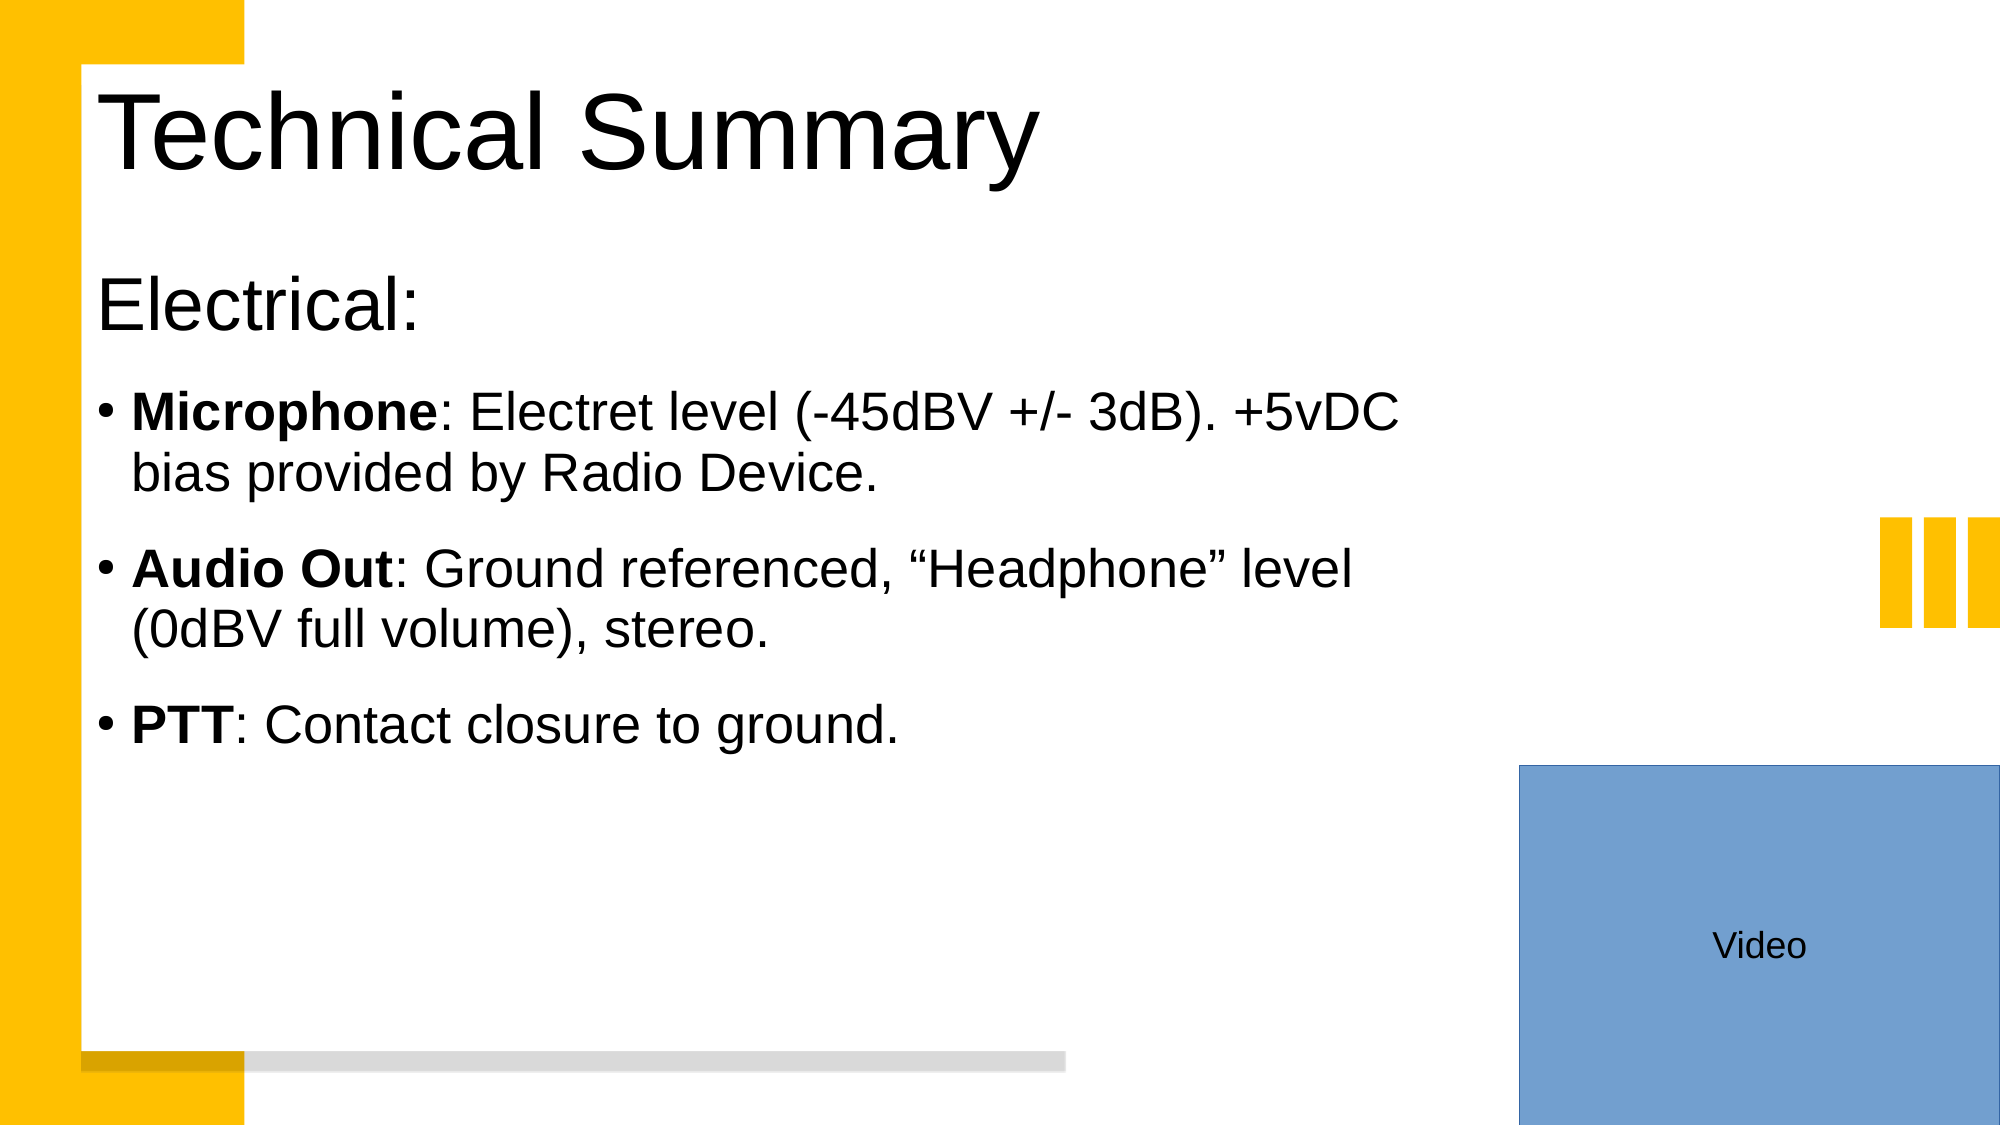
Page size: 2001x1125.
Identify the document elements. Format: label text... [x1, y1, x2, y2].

text_box [0, 0, 2000, 1125]
text_box Electrical: Microphone: Electret level (-45dBV +/- 3dB). +5vDC bias provided by Radio Device. Audio Out: Ground referenced, “Headphone” level (0dBV full volume), stereo. PTT: Contact closure to ground. [81, 254, 1516, 1036]
text_box Video [1519, 765, 2000, 1125]
text_box Technical Summary [81, 64, 1921, 201]
